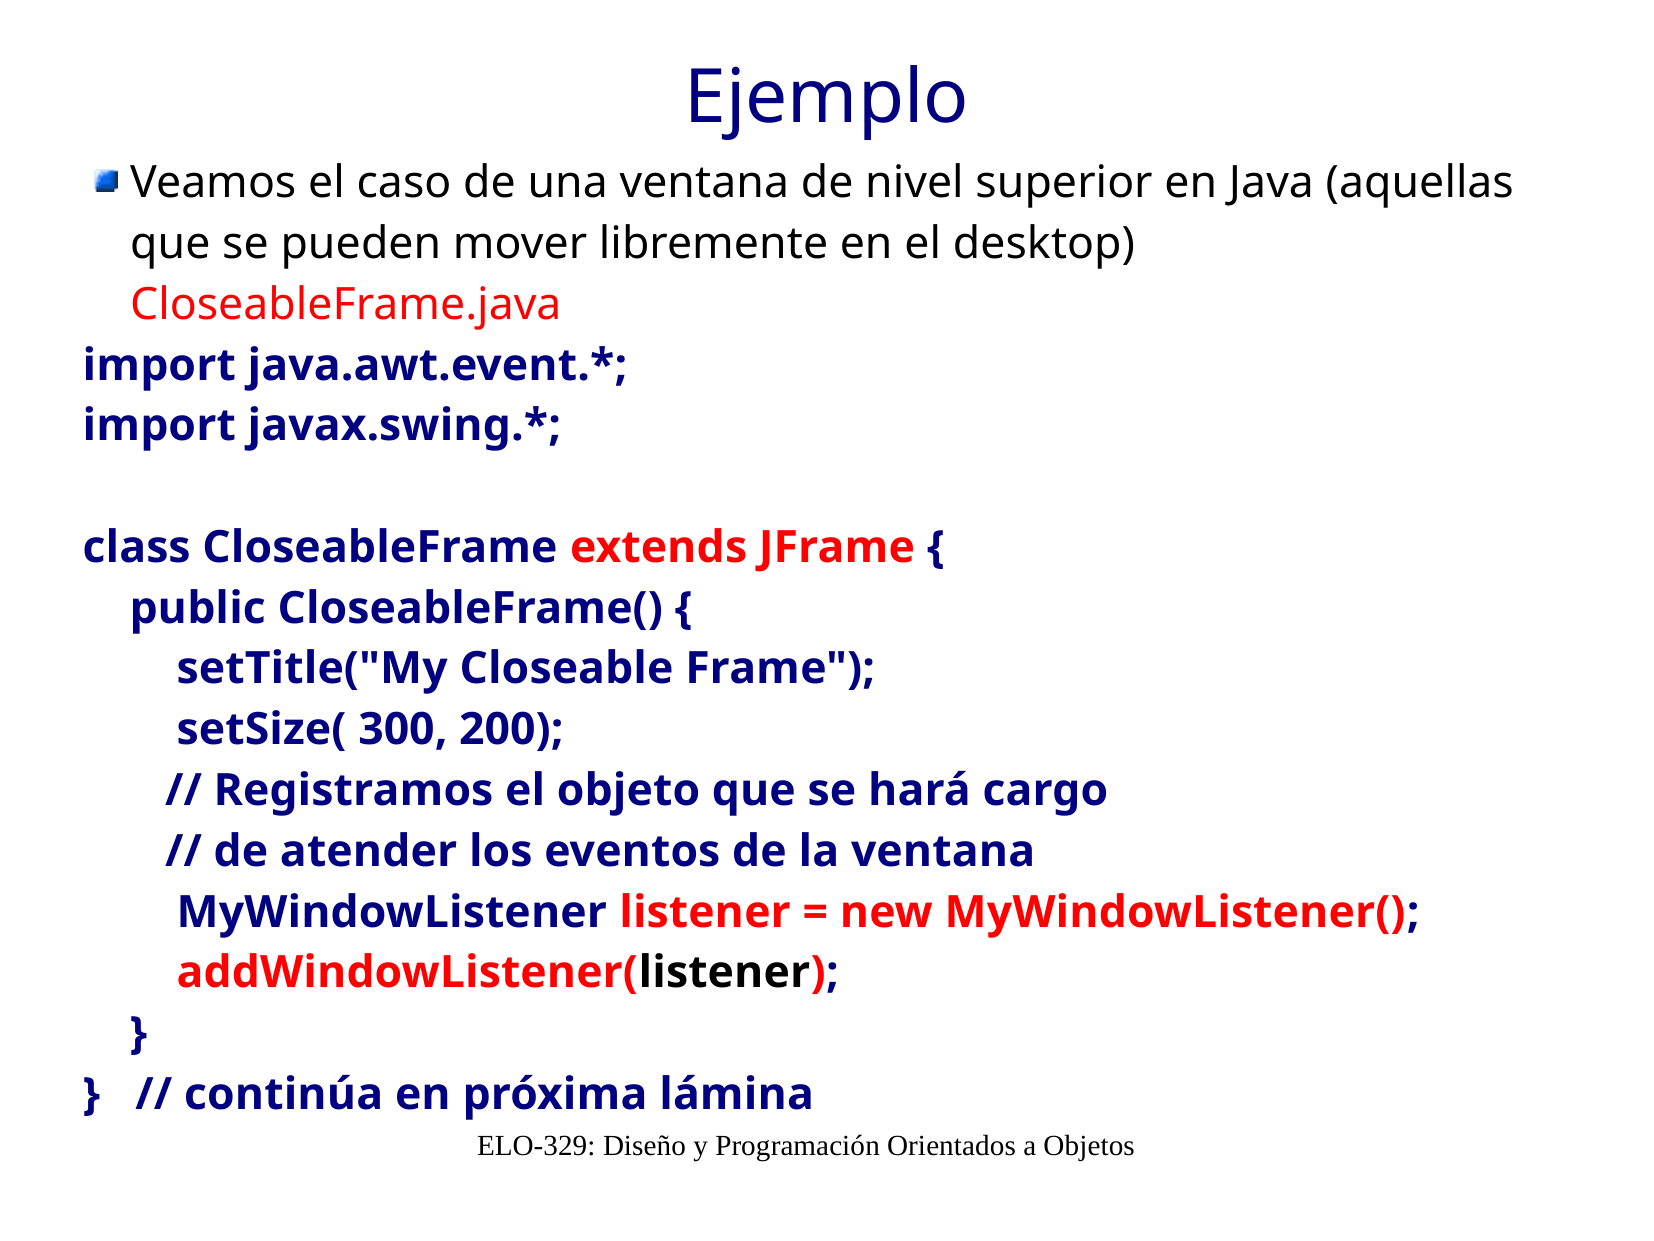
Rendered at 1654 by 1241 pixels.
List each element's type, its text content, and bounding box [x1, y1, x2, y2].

list Veamos el caso de una ventana de nivel superior en Java (aquellas que se pueden mover libremente en el desktop) CloseableFrame.java import java.awt.event.*; import javax.swing.*; class CloseableFrame extends JFrame { public CloseableFrame() { setTitle("My Closeable Frame"); setSize( 300, 200); // Registramos el objeto que se hará cargo // de atender los eventos de la ventana MyWindowListener listener = new MyWindowListener(); addWindowListener(listener); } } // continúa en próxima lámina [82, 150, 1571, 1126]
title Ejemplo [82, 43, 1571, 145]
